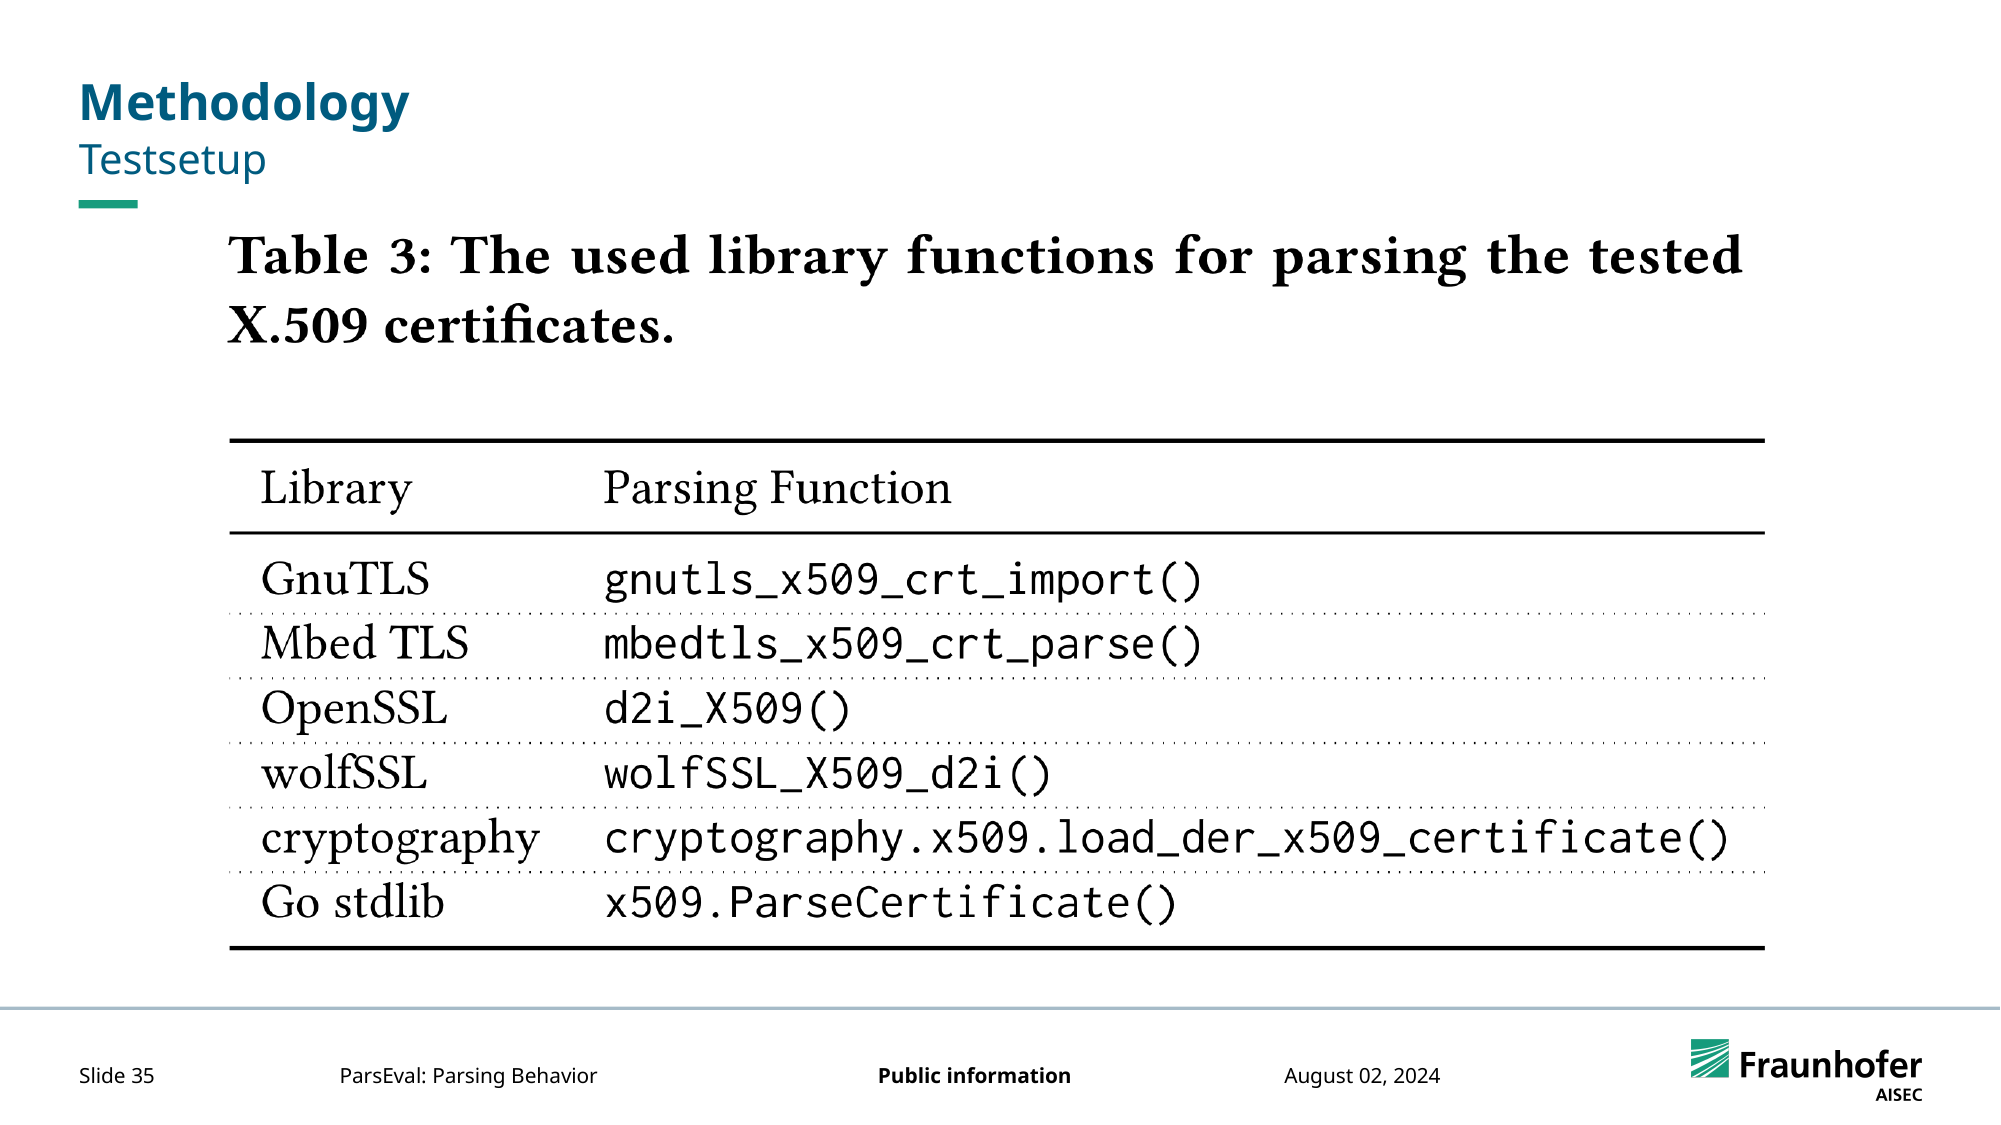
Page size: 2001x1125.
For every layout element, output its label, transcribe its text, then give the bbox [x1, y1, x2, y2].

list Testsetup [78, 127, 1922, 180]
picture [221, 208, 1779, 976]
picture [1691, 1039, 1922, 1101]
title Methodology [78, 64, 1922, 127]
